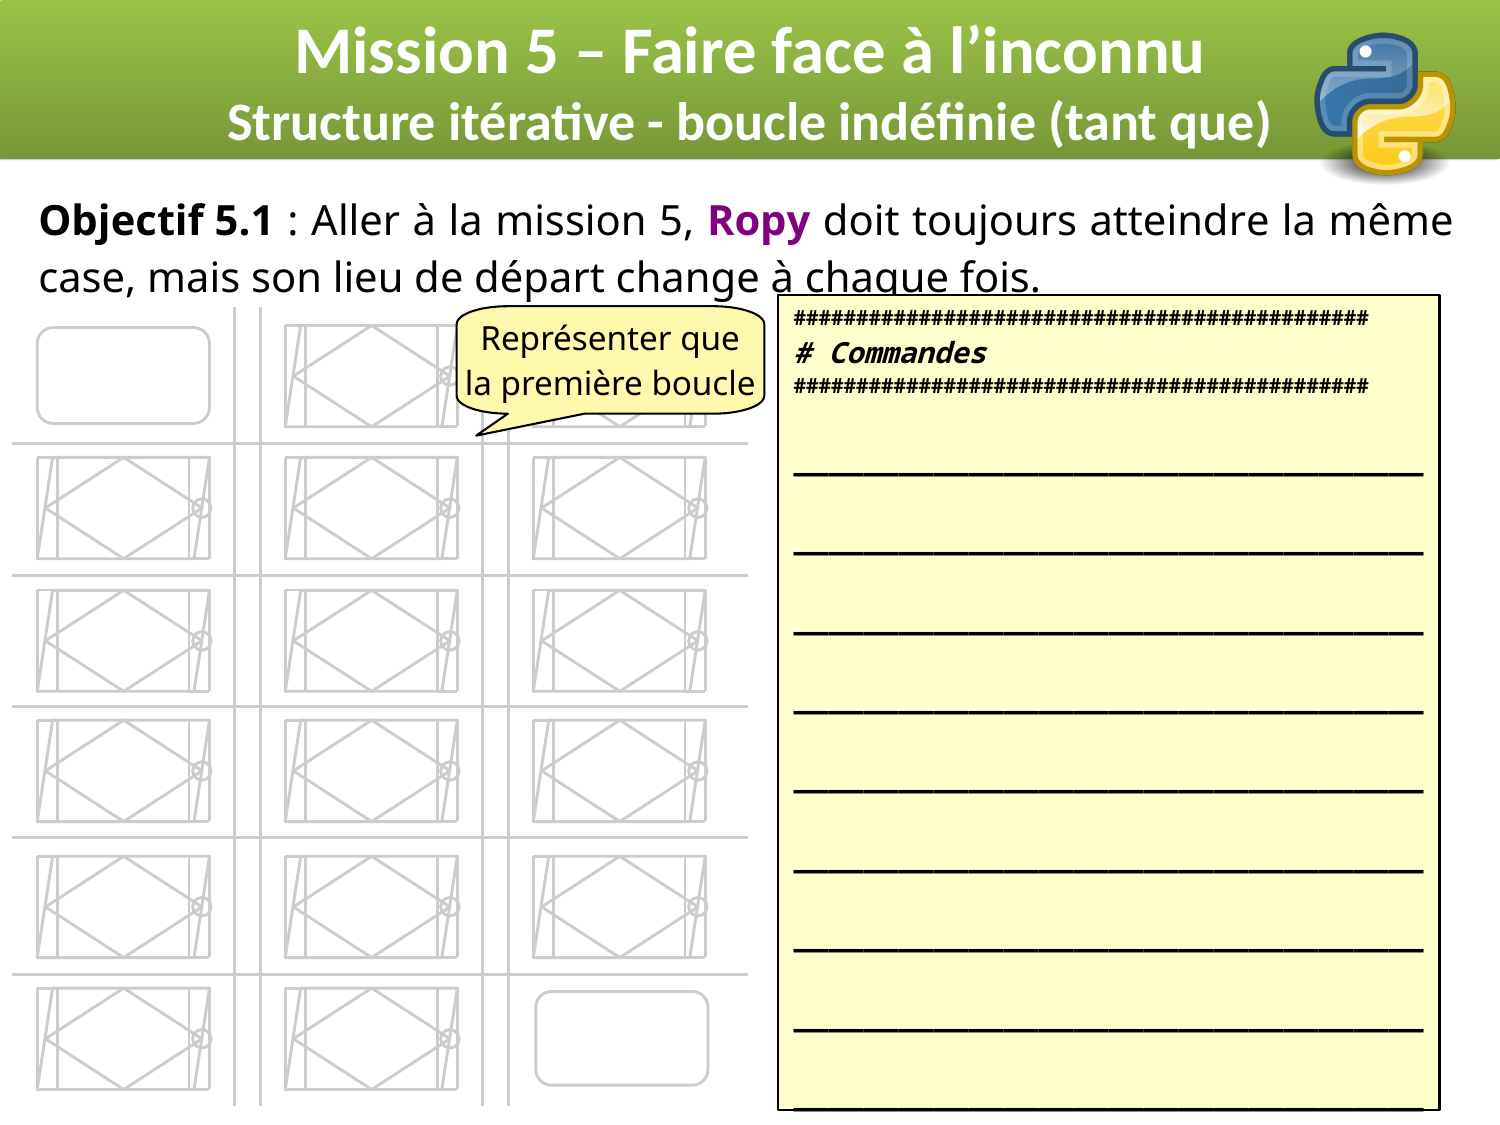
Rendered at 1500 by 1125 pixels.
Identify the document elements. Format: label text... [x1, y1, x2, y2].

text_box [450, 367, 456, 386]
text_box [450, 499, 456, 518]
text_box [202, 499, 208, 518]
text_box [698, 762, 704, 781]
text_box ############################################## # Commandes ############################################## ____________________________________ ____________________________________ ____________________________________ ____________________________________ ____________________________________ ____________________________________ ____________________________________ ____________________________________ ____________________________________ ____________________________________ ____________________________________ ____________________________________ [777, 295, 1440, 1111]
text_box [450, 898, 456, 916]
text_box [202, 762, 208, 781]
text_box [698, 898, 704, 916]
text_box [450, 762, 456, 781]
text_box Mission 5 – Faire face à l’inconnu Structure itérative - boucle indéfinie (tant que) [0, 0, 1500, 159]
text_box [698, 499, 704, 518]
text_box Objectif 5.1 : Aller à la mission 5, Ropy doit toujours atteindre la même case, mais son lieu de départ change à chaque fois. [23, 183, 1469, 282]
text_box [202, 632, 208, 651]
picture [1305, 29, 1465, 183]
text_box [450, 1030, 456, 1048]
text_box [202, 898, 208, 916]
text_box [450, 632, 456, 651]
text_box [202, 1030, 208, 1048]
text_box Représenter que la première boucle [456, 306, 765, 436]
text_box [698, 632, 704, 651]
